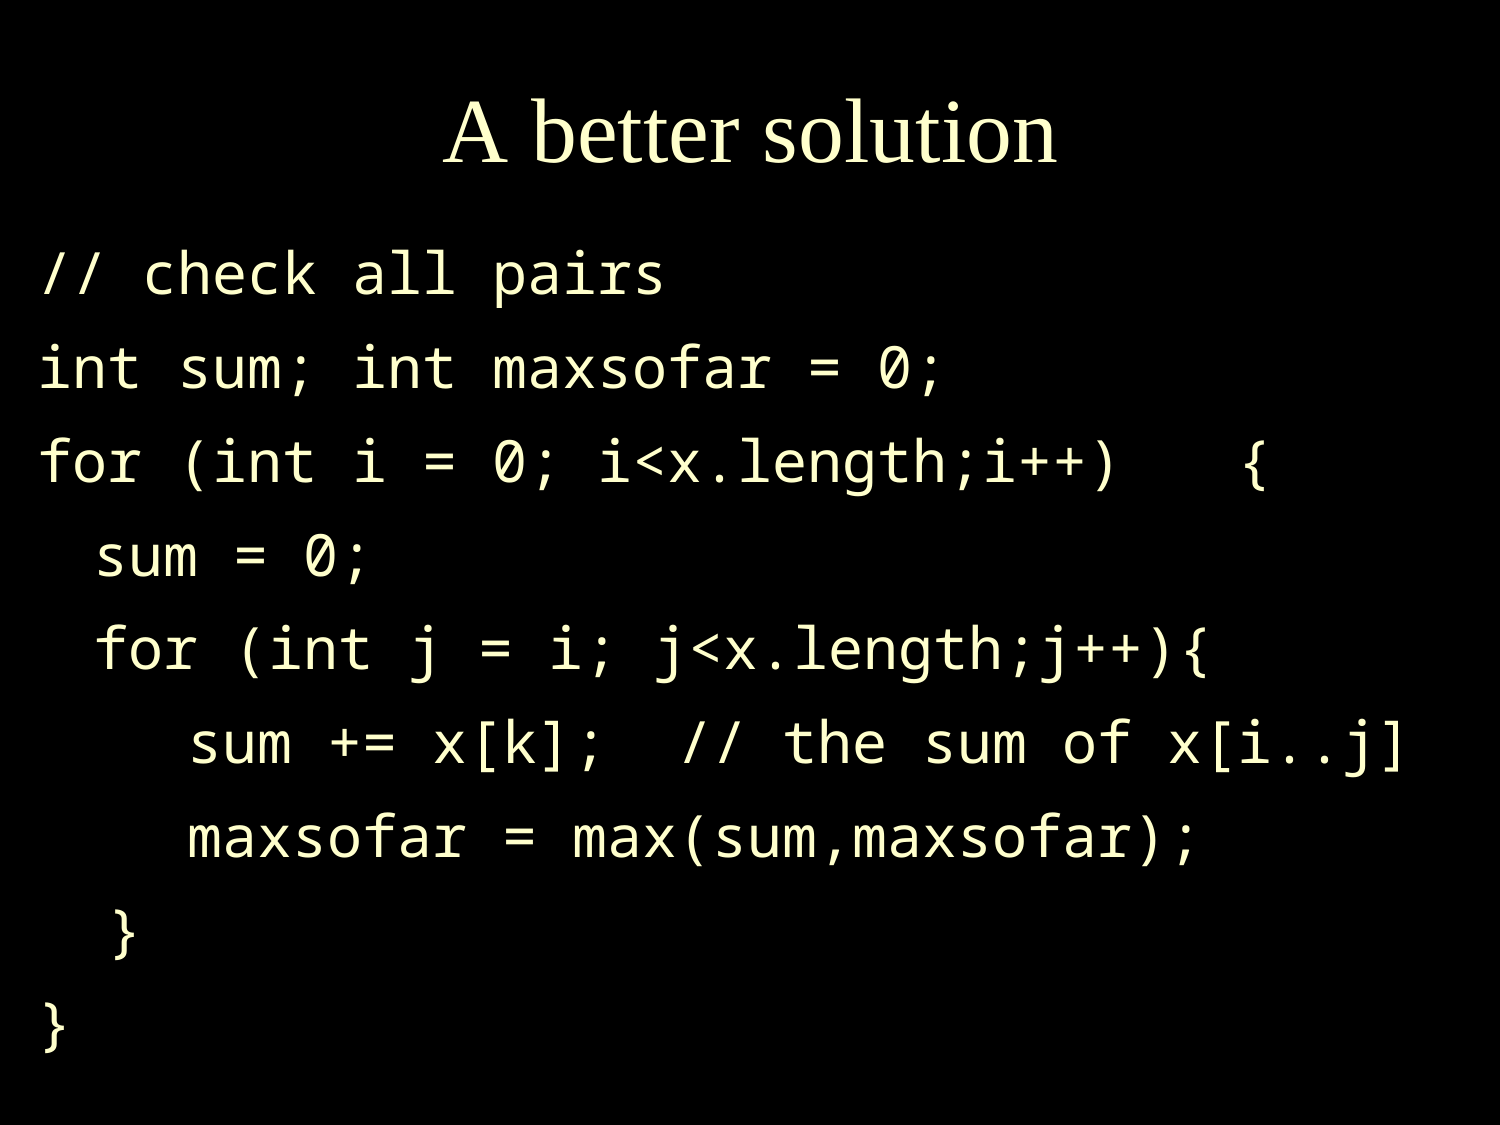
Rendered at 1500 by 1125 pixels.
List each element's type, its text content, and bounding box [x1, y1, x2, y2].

list // check all pairs int sum; int maxsofar = 0; for (int i = 0; i<x.length;i++) { sum = 0; for (int j = i; j<x.length;j++){ sum += x[k]; // the sum of x[i..j] maxsofar = max(sum,maxsofar); } } [22, 224, 1482, 1026]
title A better solution [22, 37, 1480, 224]
